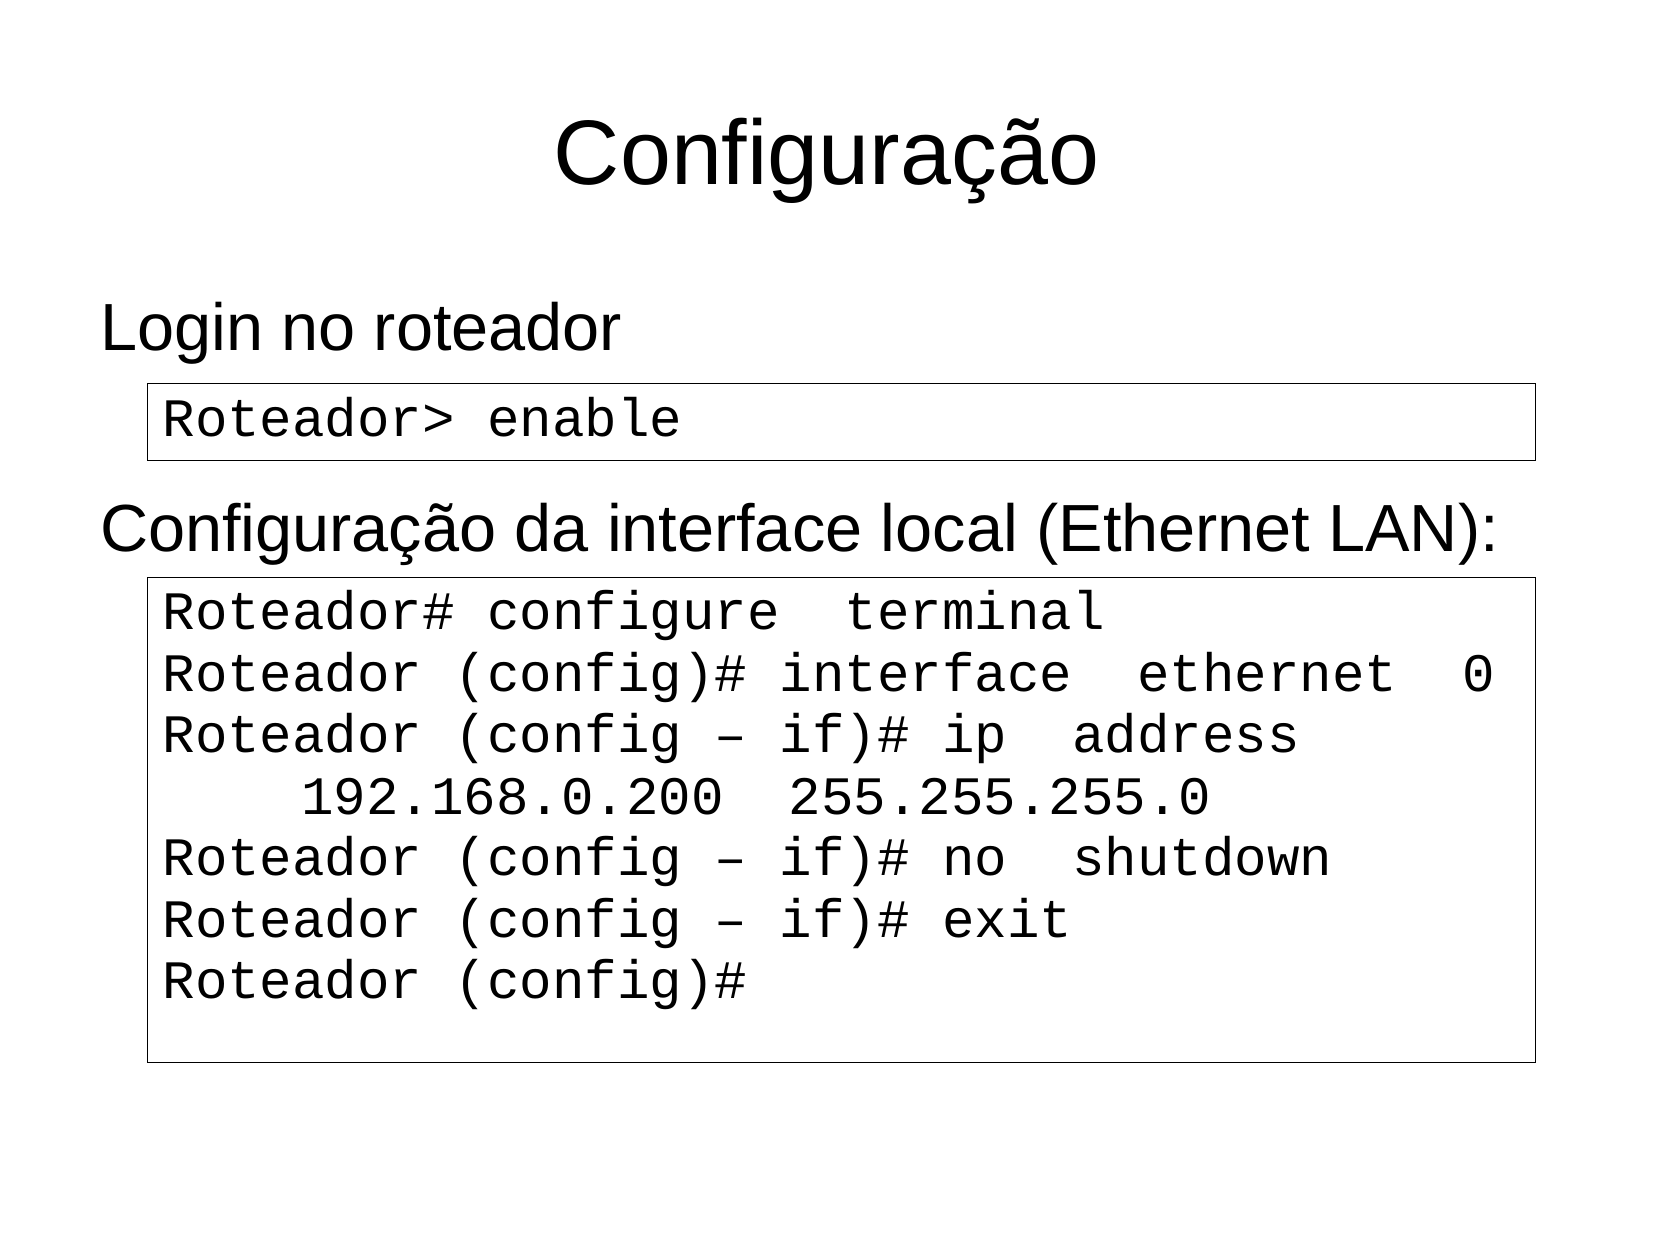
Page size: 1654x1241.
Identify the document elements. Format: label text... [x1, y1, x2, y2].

title Configuração [82, 49, 1571, 257]
list Configuração da interface local (Ethernet LAN): [82, 491, 1571, 661]
list Login no roteador [82, 290, 1571, 460]
text_box Roteador# configure terminal Roteador (config)# interface ethernet 0 Roteador (config – if)# ip address 192.168.0.200 255.255.255.0 Roteador (config – if)# no shutdown Roteador (config – if)# exit Roteador (config)# [147, 577, 1536, 1063]
text_box Roteador> enable [147, 383, 1536, 457]
